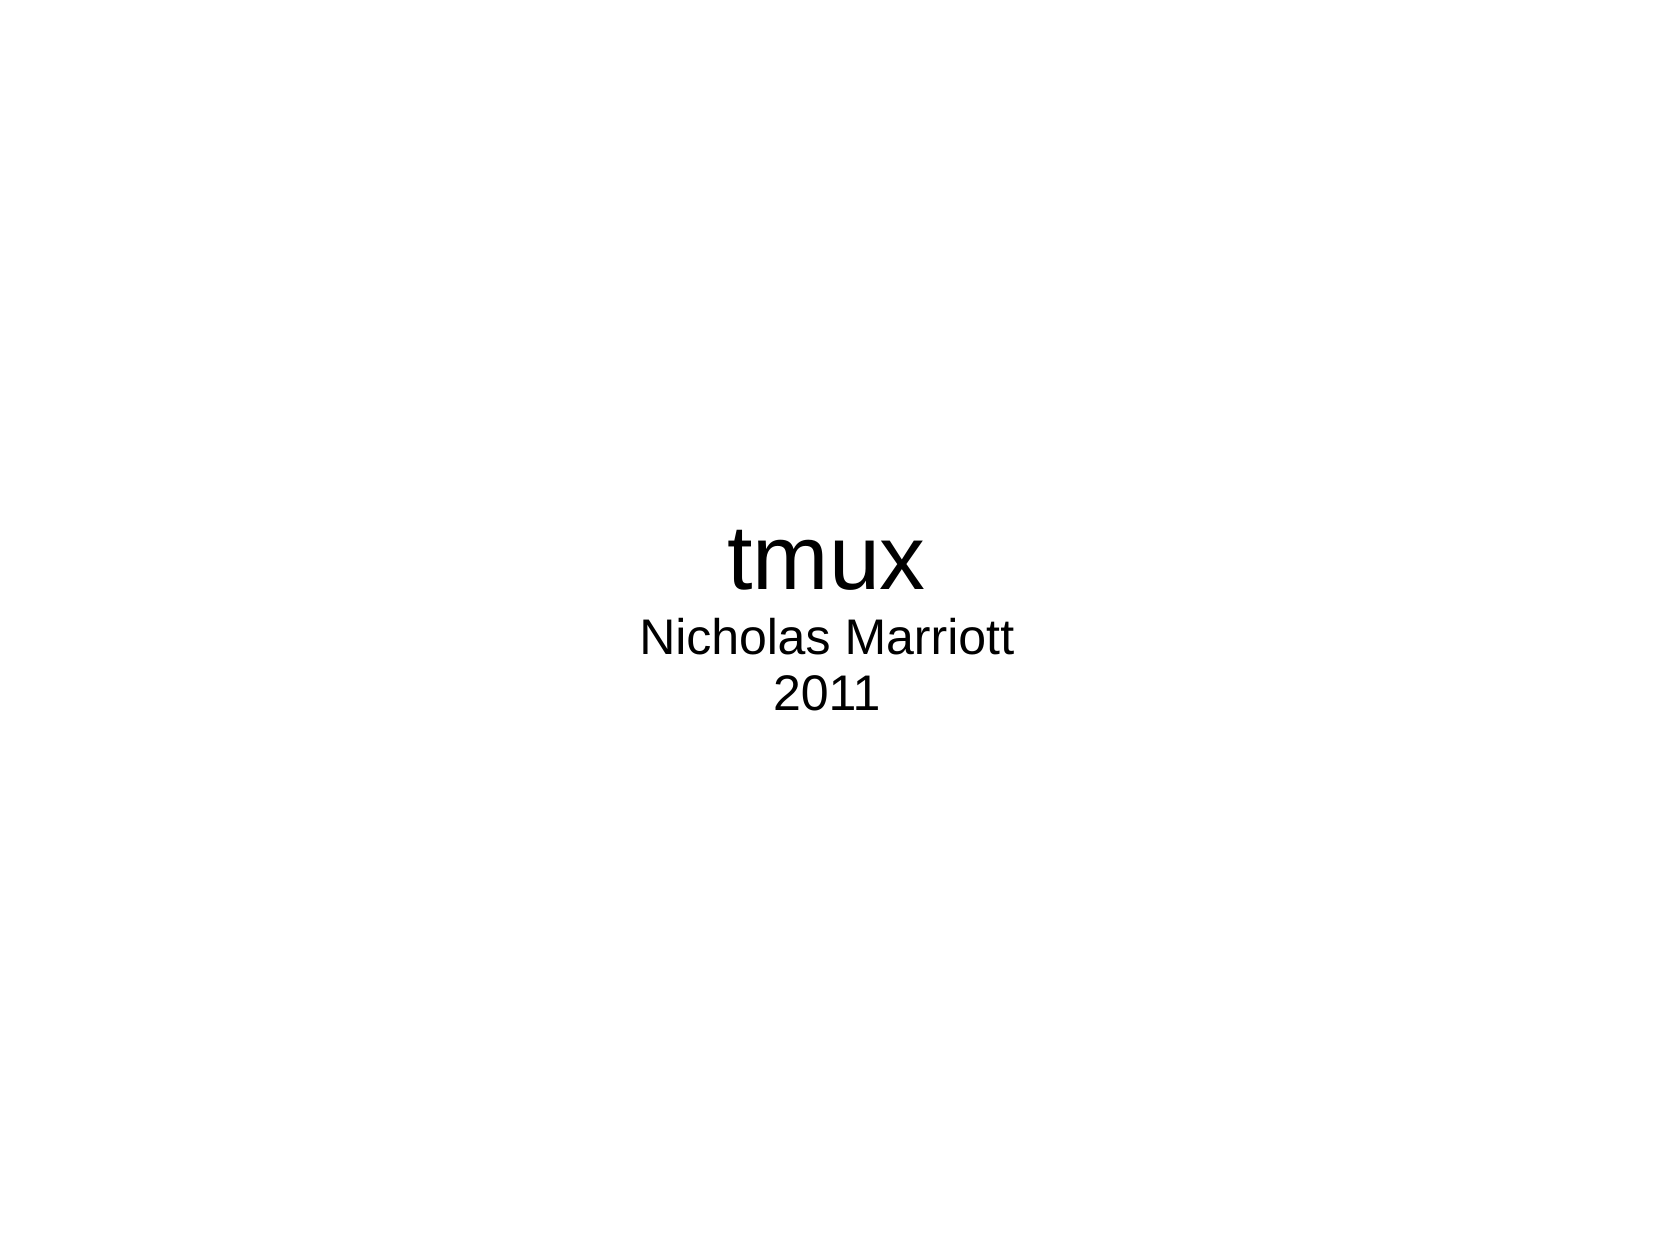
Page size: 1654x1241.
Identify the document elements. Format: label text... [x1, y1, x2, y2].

subtitle tmux Nicholas Marriott 2011 [82, 118, 1571, 1109]
